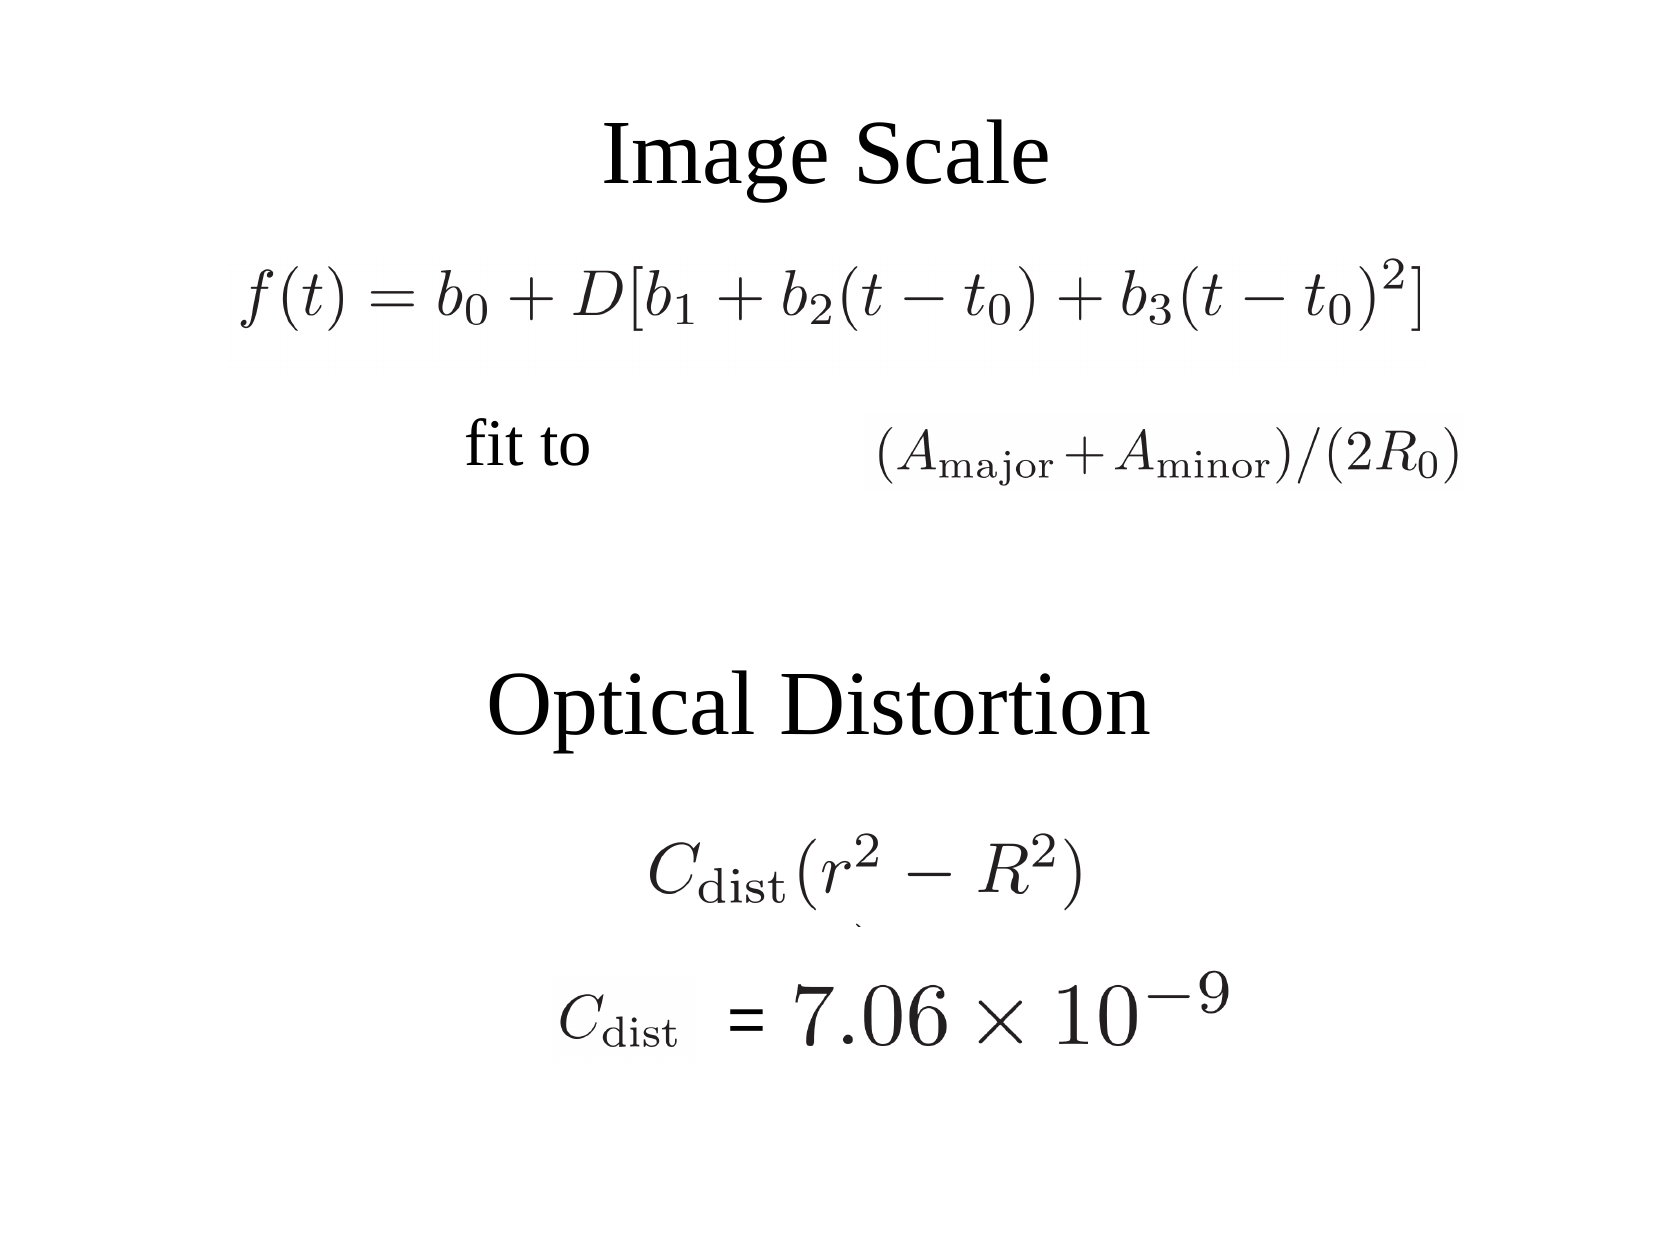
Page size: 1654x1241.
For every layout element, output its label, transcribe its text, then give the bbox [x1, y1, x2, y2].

picture [225, 257, 1426, 376]
picture [785, 968, 1236, 1071]
title Optical Distortion [75, 600, 1564, 808]
picture [862, 412, 1463, 492]
text_box = [712, 975, 788, 1065]
title Image Scale [82, 49, 1571, 257]
text_box fit to [450, 398, 638, 488]
picture [545, 976, 696, 1063]
picture [637, 824, 1088, 927]
